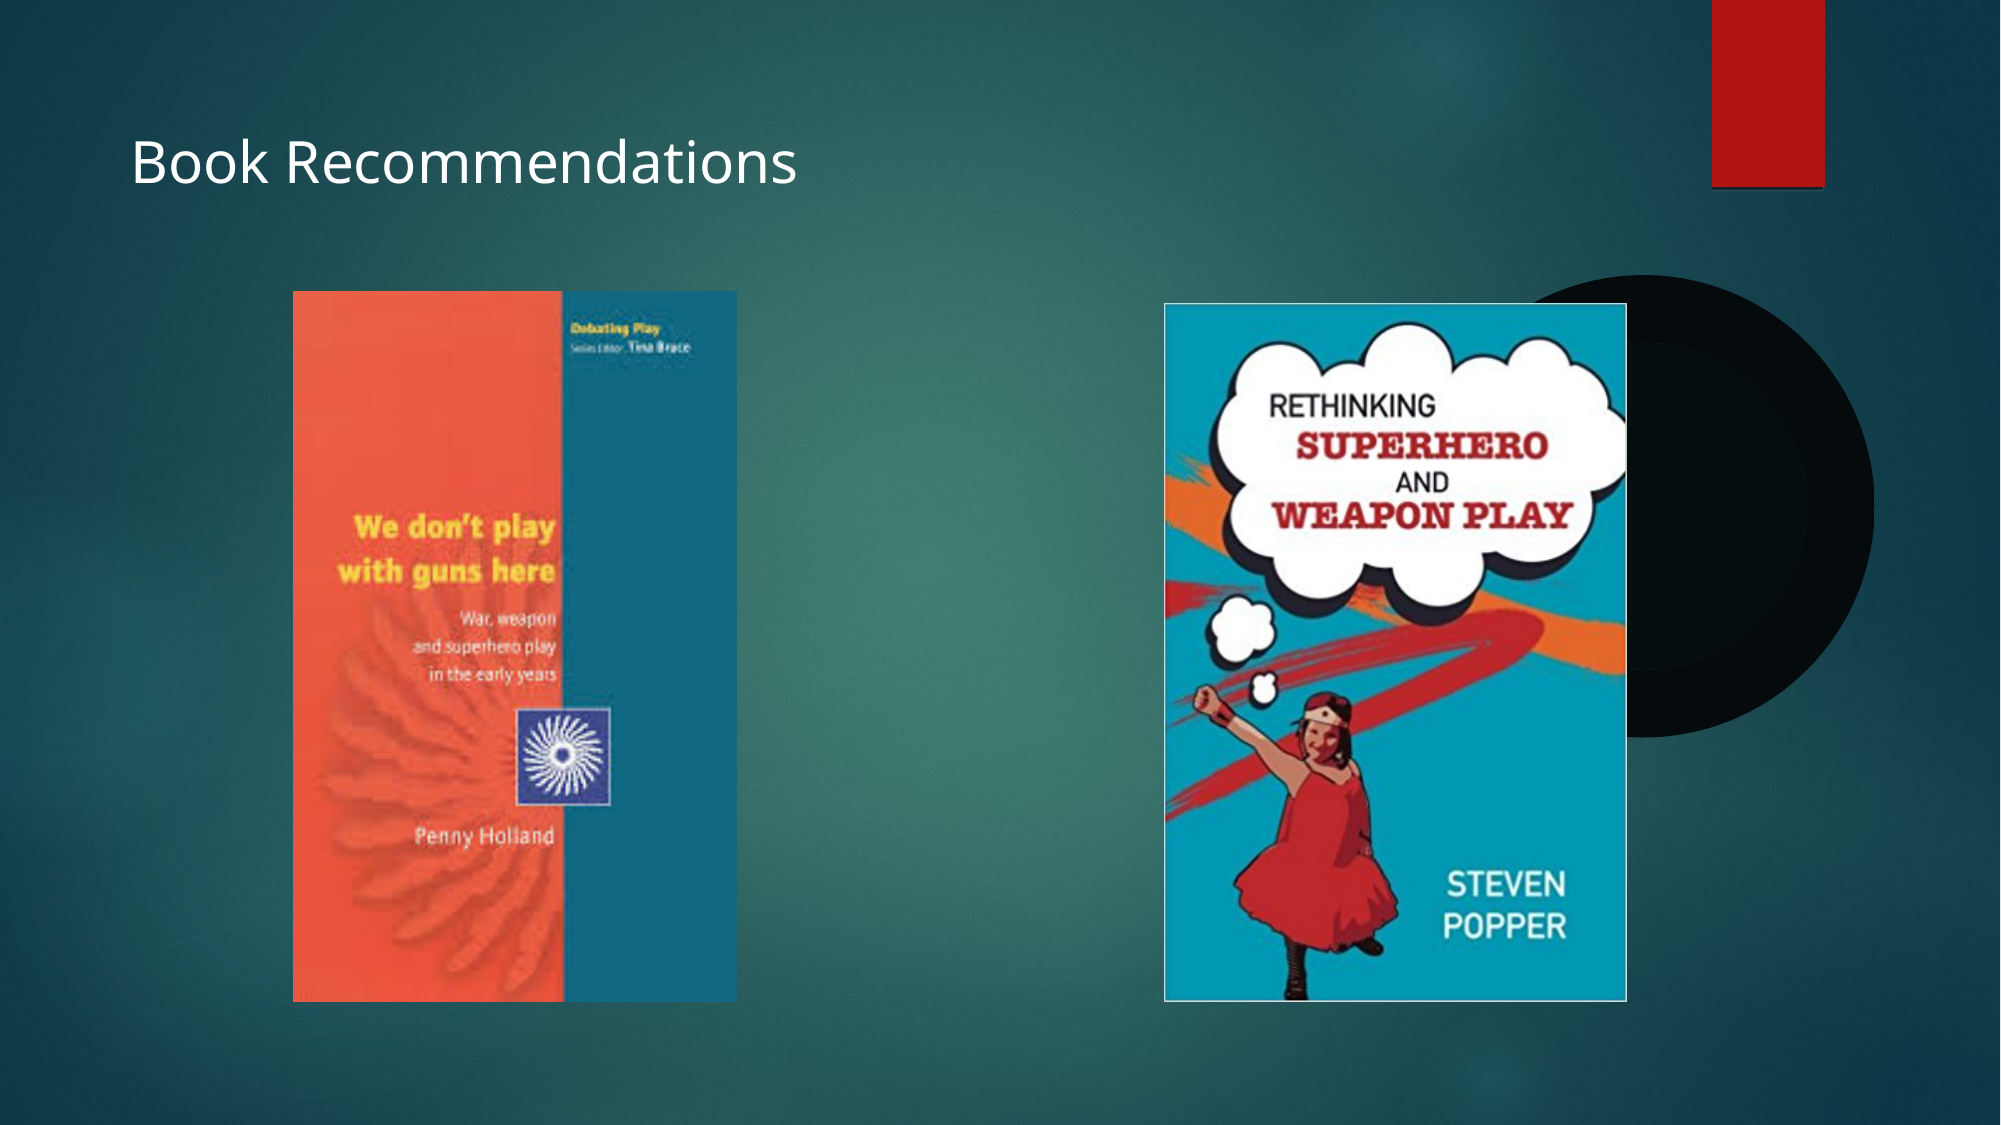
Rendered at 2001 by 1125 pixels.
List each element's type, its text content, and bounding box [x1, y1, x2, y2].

picture [293, 291, 737, 1003]
text_box Book Recommendations [115, 118, 907, 203]
picture [1164, 303, 1627, 1003]
